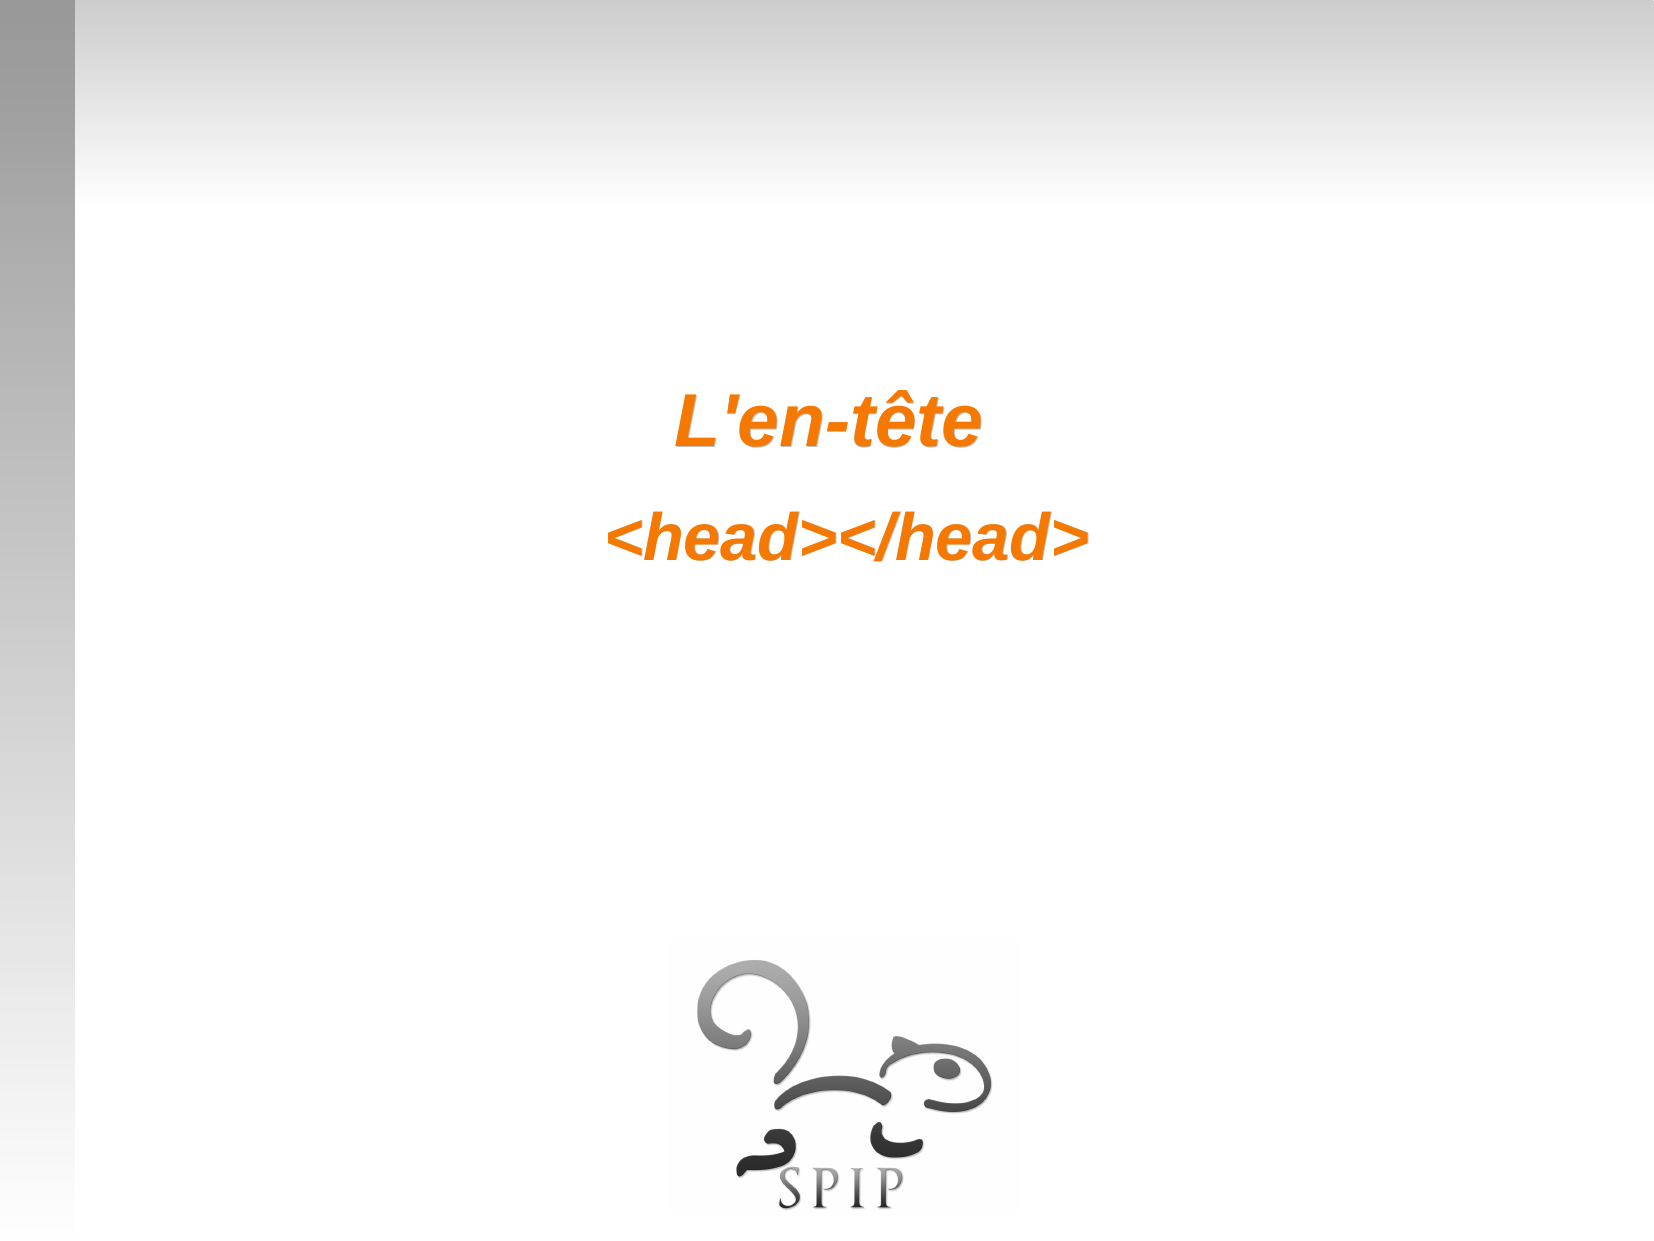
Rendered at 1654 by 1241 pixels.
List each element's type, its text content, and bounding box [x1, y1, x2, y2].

picture [667, 938, 1022, 1211]
title L'en-tête <head></head> [123, 126, 1536, 827]
